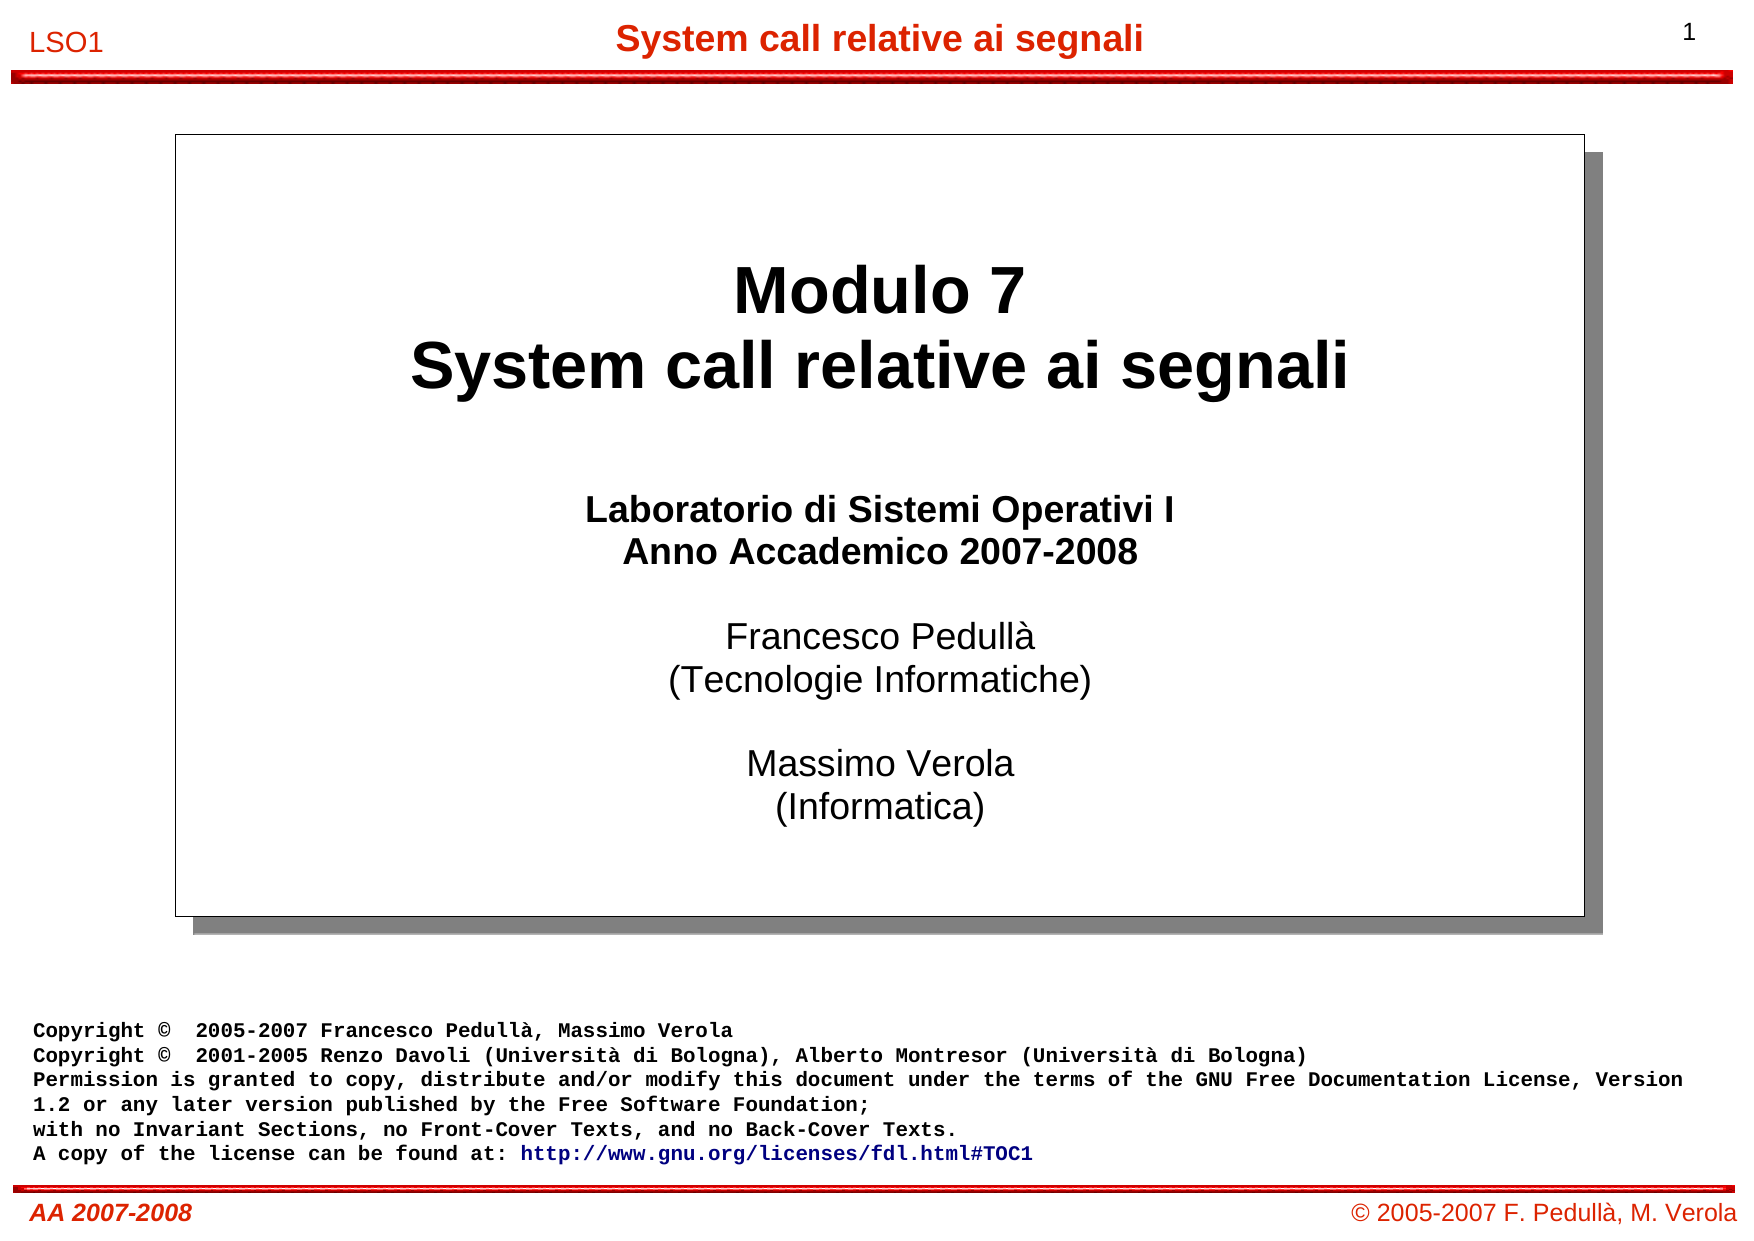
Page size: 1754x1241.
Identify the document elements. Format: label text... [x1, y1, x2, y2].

text_box Modulo 7 System call relative ai segnali Laboratorio di Sistemi Operativi I Anno Accademico 2007-2008 Francesco Pedullà (Tecnologie Informatiche) Massimo Verola (Informatica) [175, 134, 1585, 917]
text_box Copyright © 2005-2007 Francesco Pedullà, Massimo Verola Copyright © 2001-2005 Renzo Davoli (Università di Bologna), Alberto Montresor (Università di Bologna) Permission is granted to copy, distribute and/or modify this document under the terms of the GNU Free Documentation License, Version 1.2 or any later version published by the Free Software Foundation; with no Invariant Sections, no Front-Cover Texts, and no Back-Cover Texts. A copy of the license can be found at: http://www.gnu.org/licenses/fdl.html#TOC1 [33, 1019, 1721, 1172]
picture [11, 70, 1733, 84]
picture [13, 1185, 1735, 1193]
